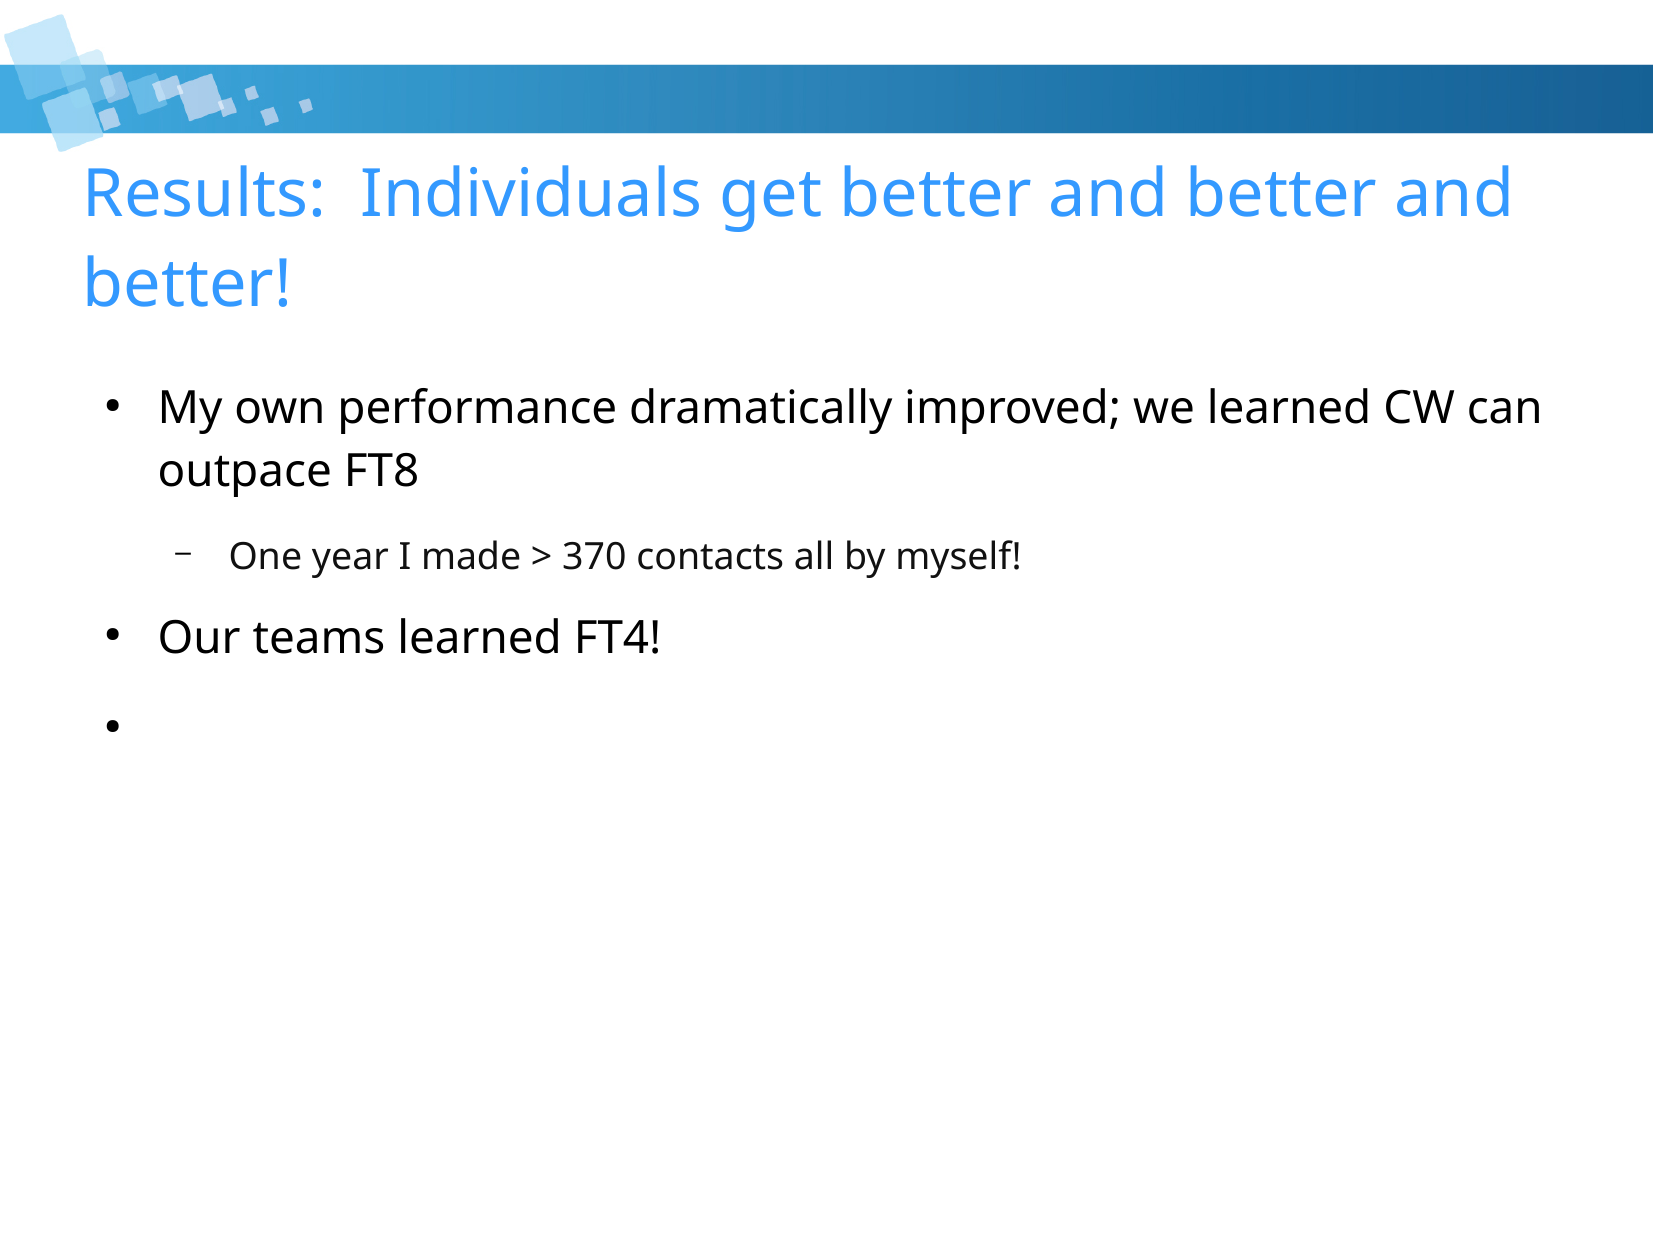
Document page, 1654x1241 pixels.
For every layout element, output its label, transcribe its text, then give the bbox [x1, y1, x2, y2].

title Results: Individuals get better and better and better! [82, 132, 1571, 340]
picture [0, 0, 1653, 1238]
list My own performance dramatically improved; we learned CW can outpace FT8 One year I made > 370 contacts all by myself! Our teams learned FT4! [86, 375, 1576, 1095]
